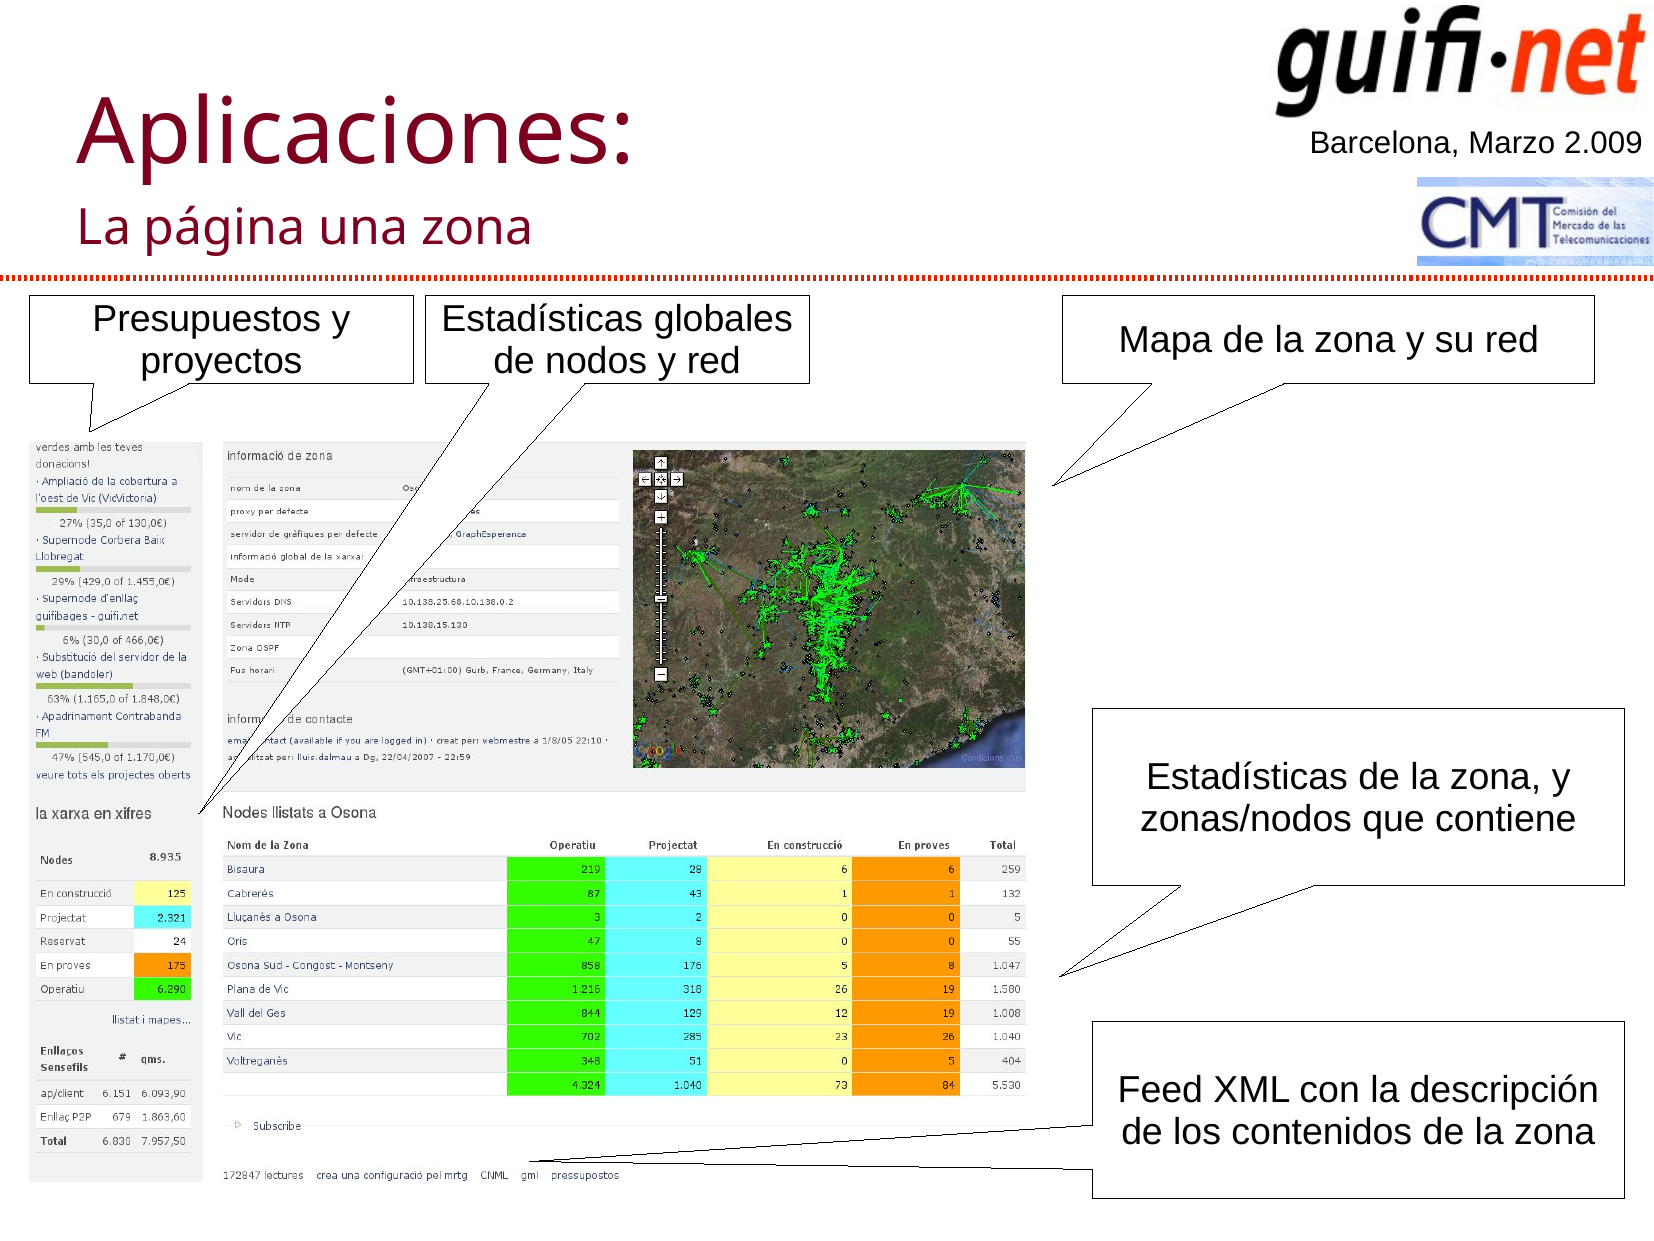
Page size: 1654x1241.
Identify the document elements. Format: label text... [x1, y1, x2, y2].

picture [1269, 5, 1654, 119]
title Aplicaciones: La página una zona [76, 59, 1093, 267]
picture [1417, 177, 1654, 266]
picture [29, 442, 1034, 1182]
text_box Estadísticas de la zona, y zonas/nodos que contiene [1059, 708, 1625, 977]
text_box Presupuestos y proyectos [29, 295, 414, 432]
text_box Feed XML con la descripción de los contenidos de la zona [529, 1021, 1625, 1199]
text_box Estadísticas globales de nodos y red [198, 295, 810, 814]
text_box Mapa de la zona y su red [1052, 295, 1595, 486]
